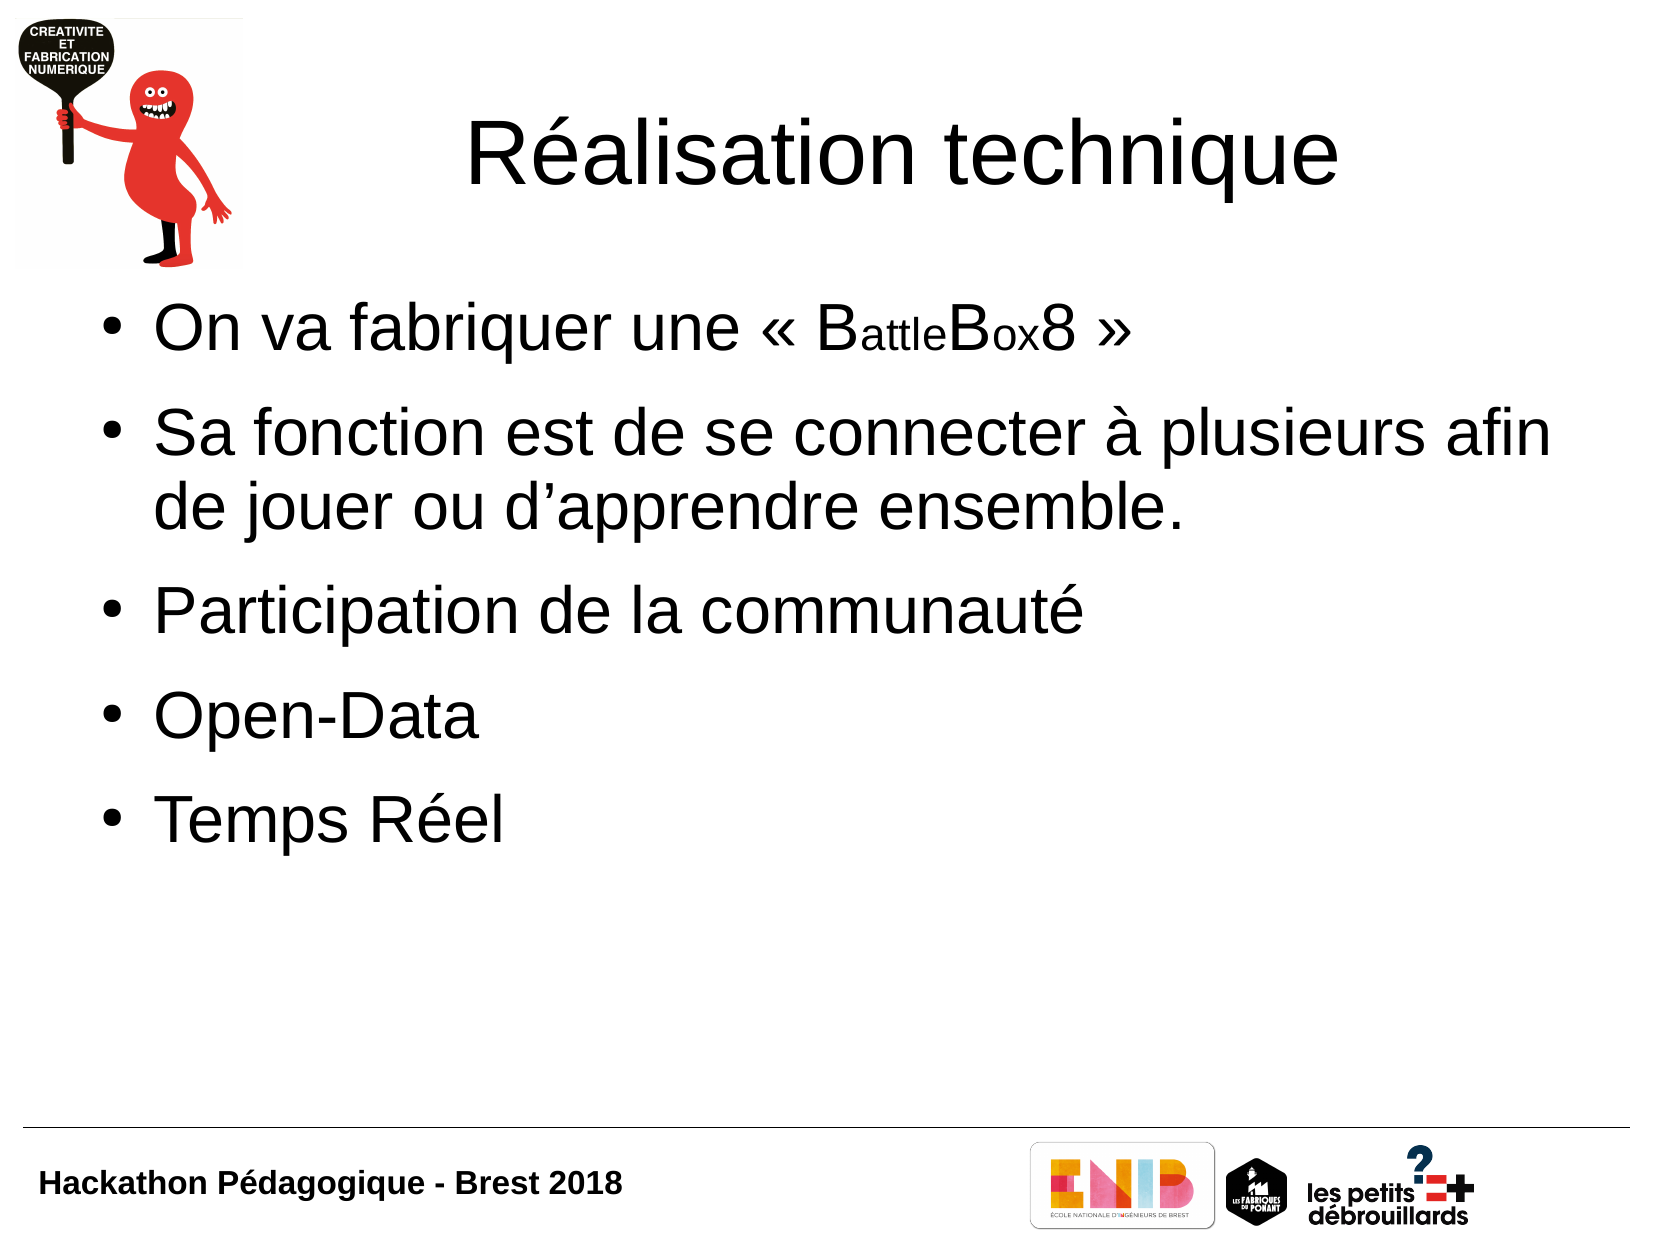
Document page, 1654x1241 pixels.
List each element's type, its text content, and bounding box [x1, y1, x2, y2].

list On va fabriquer une « BattleBox8 » Sa fonction est de se connecter à plusieurs afin de jouer ou d’apprendre ensemble. Participation de la communauté Open-Data Temps Réel [82, 290, 1571, 1109]
text_box Hackathon Pédagogique - Brest 2018 [23, 1157, 945, 1210]
picture [1015, 1127, 1287, 1241]
picture [15, 18, 243, 269]
picture [1308, 1145, 1474, 1225]
title Réalisation technique [236, 49, 1571, 257]
